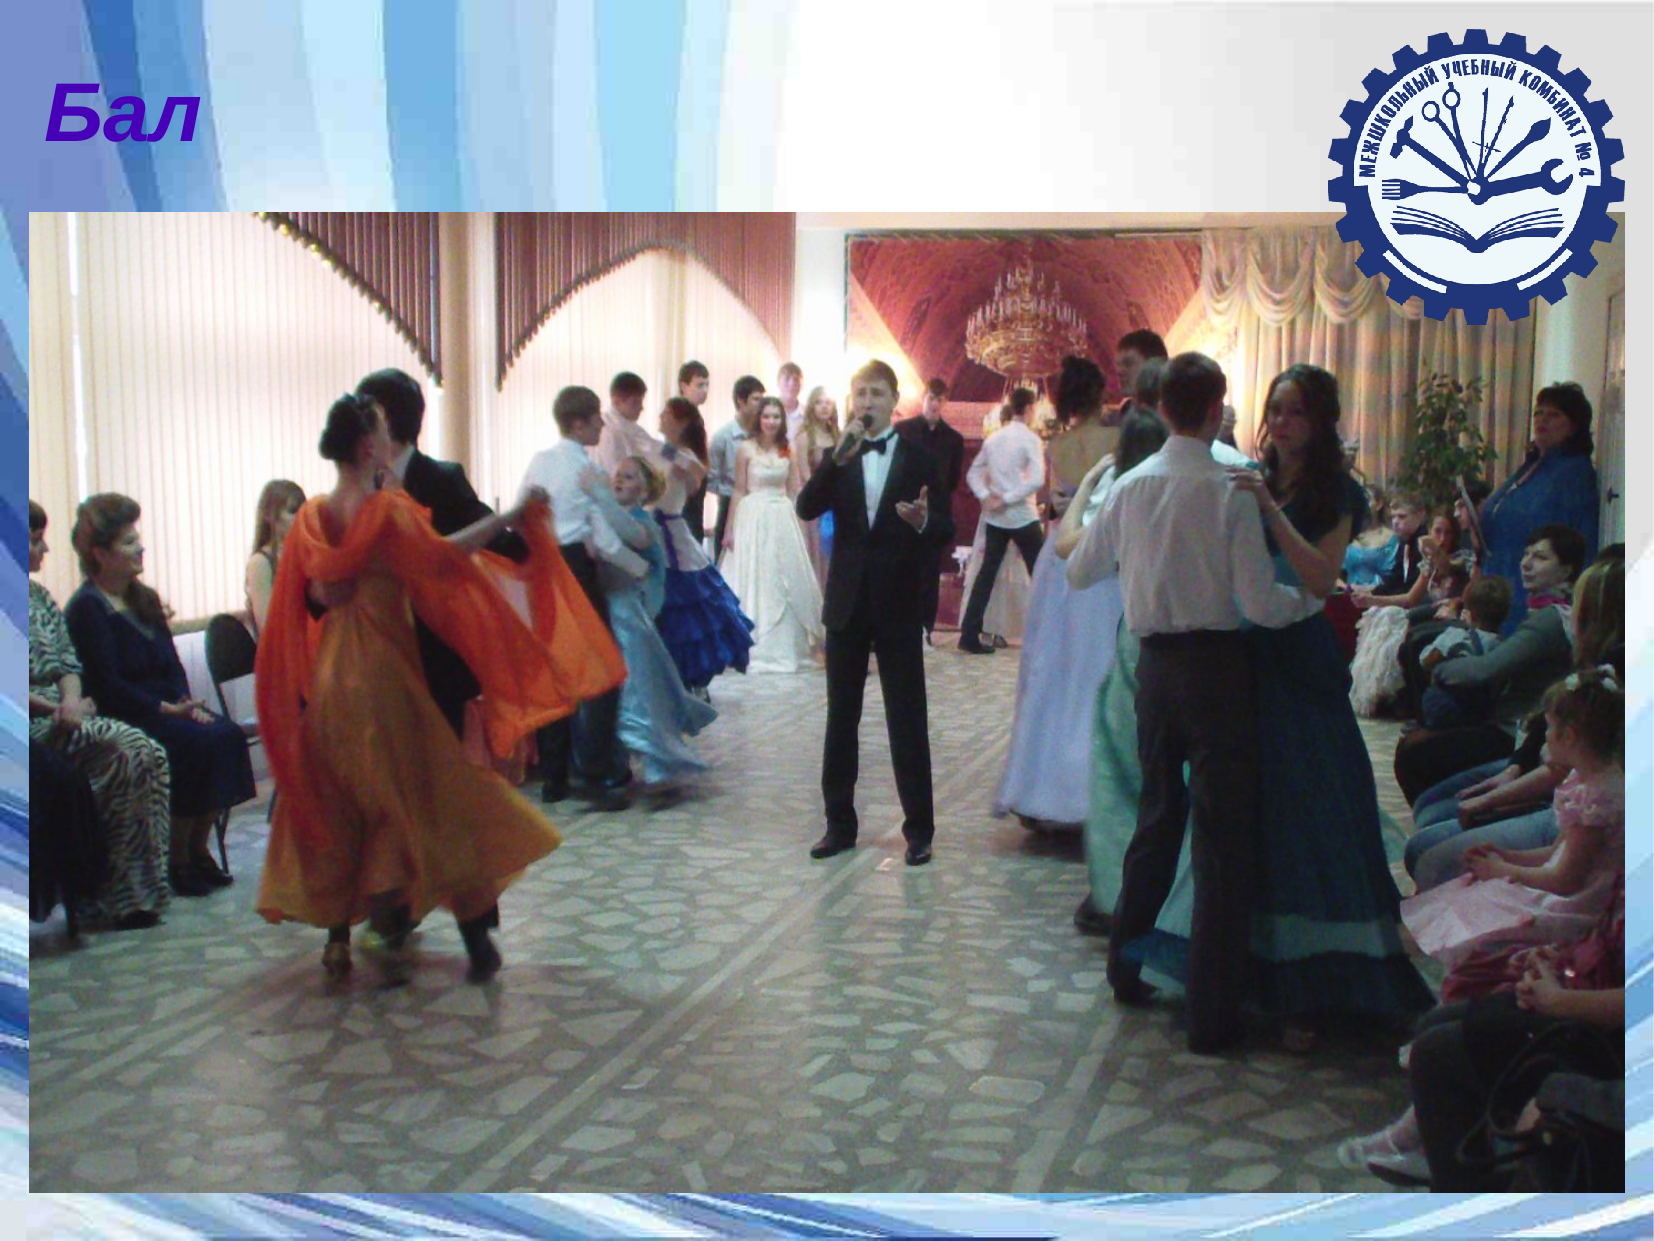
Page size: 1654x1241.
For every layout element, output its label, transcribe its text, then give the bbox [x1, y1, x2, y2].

text_box Бал [29, 58, 1328, 167]
picture [0, 0, 1654, 1241]
